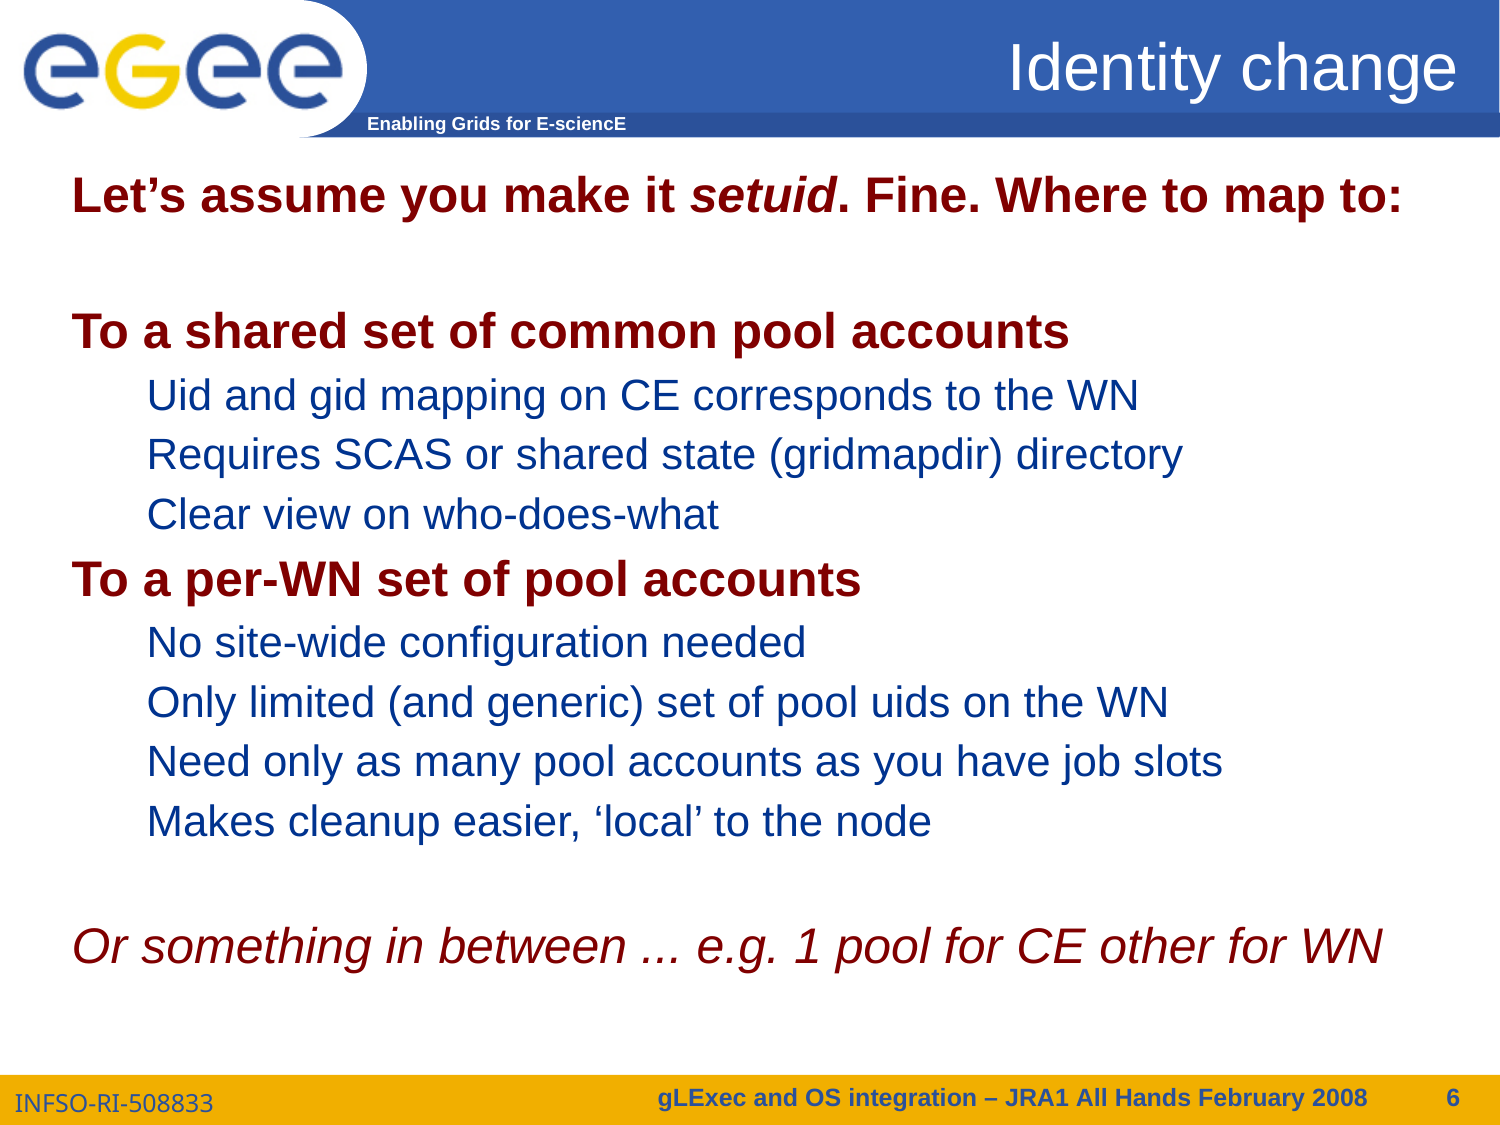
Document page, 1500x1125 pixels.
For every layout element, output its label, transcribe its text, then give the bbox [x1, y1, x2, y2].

picture [18, 30, 349, 112]
text_box <number> [1397, 1076, 1476, 1125]
title Identity change [369, 10, 1475, 124]
list Let’s assume you make it setuid. Fine. Where to map to: To a shared set of common pool accounts Uid and gid mapping on CE corresponds to the WN Requires SCAS or shared state (gridmapdir) directory Clear view on who-does-what To a per-WN set of pool accounts No site-wide configuration needed Only limited (and generic) set of pool uids on the WN Need only as many pool accounts as you have job slots Makes cleanup easier, ‘local’ to the node Or something in between ... e.g. 1 pool for CE other for WN [56, 159, 1466, 1051]
text_box gLExec and OS integration – JRA1 All Hands February 2008 [284, 1075, 1385, 1125]
